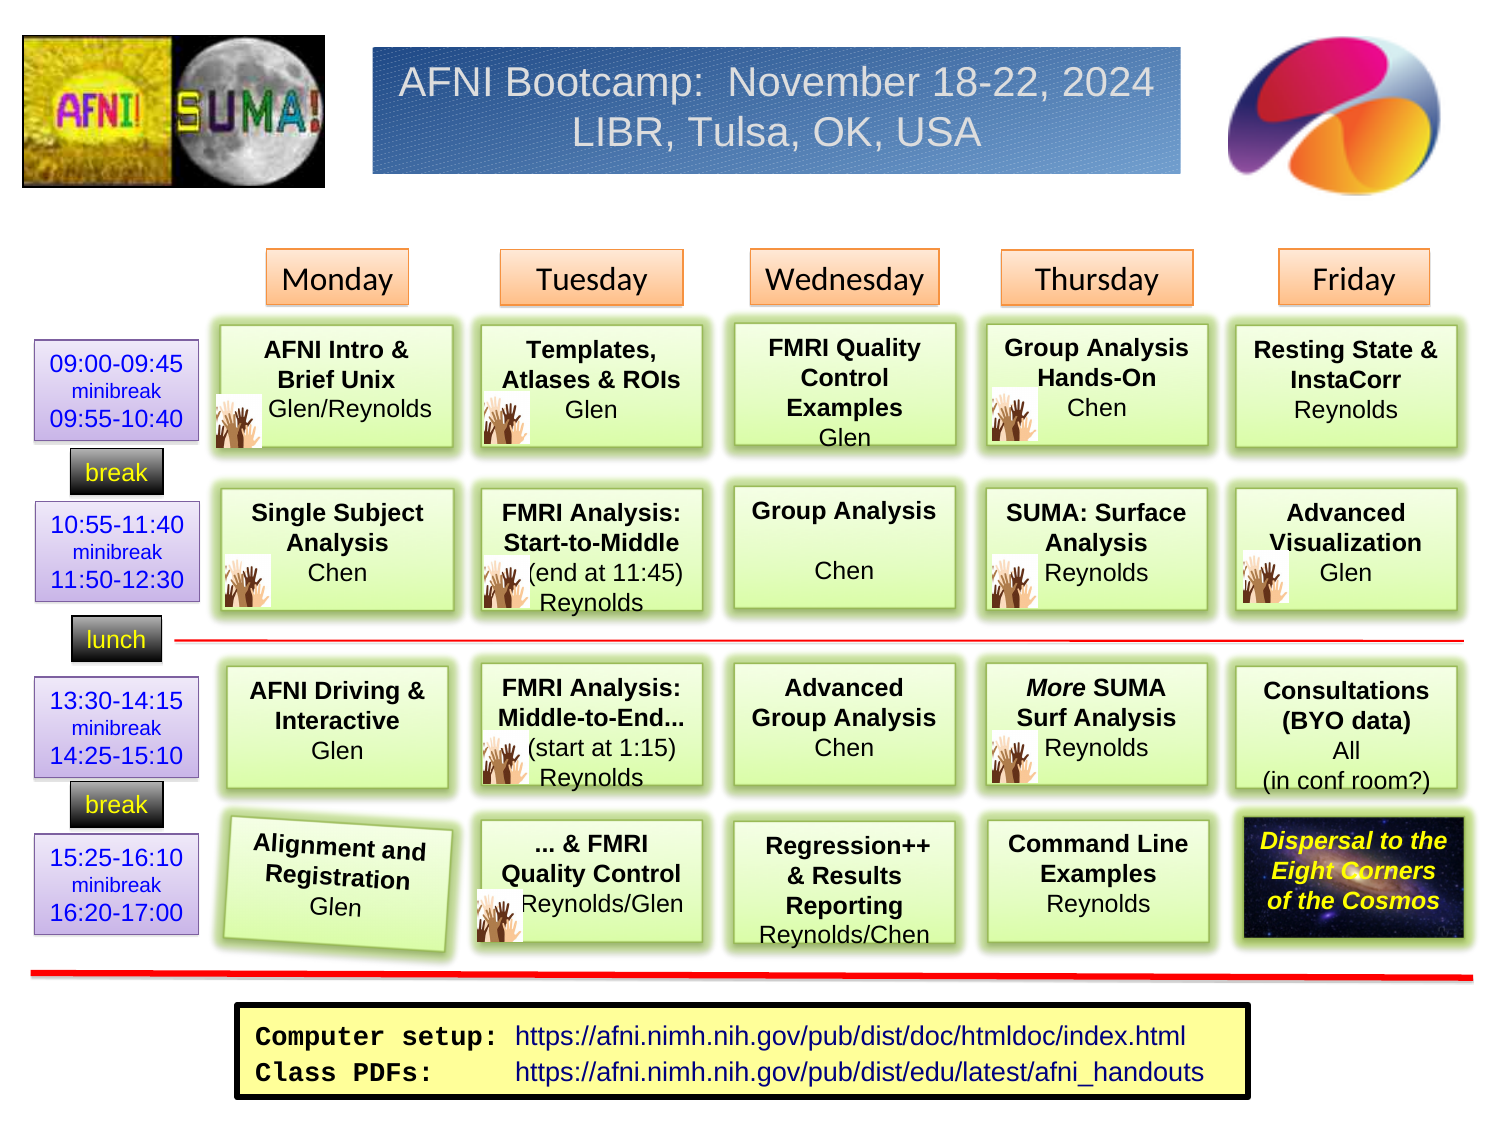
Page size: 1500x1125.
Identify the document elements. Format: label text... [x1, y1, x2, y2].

picture [197, 642, 1489, 971]
text_box Monday [266, 249, 409, 305]
text_box More SUMA Surf Analysis Reynolds [986, 663, 1207, 786]
text_box Regression++ & Results Reporting Reynolds/Chen [734, 821, 955, 943]
text_box Resting State & InstaCorr Reynolds [1236, 325, 1457, 447]
text_box Consultations (BYO data) All (in conf room?) [1236, 666, 1457, 789]
picture [23, 36, 324, 187]
text_box Computer setup: https://afni.nimh.nih.gov/pub/dist/doc/htmldoc/index.html Class PDFs: https://afni.nimh.nih.gov/pub/dist/edu/latest/afni_handouts [237, 1004, 1249, 1098]
text_box Group Analysis Hands-On Chen [986, 324, 1208, 446]
text_box Friday [1279, 272, 1430, 304]
text_box Alignment and Registration Glen [223, 816, 452, 952]
text_box break [70, 448, 163, 495]
text_box ... & FMRI Quality Control Reynolds/Glen [481, 820, 702, 942]
text_box Advanced Group Analysis Chen [734, 664, 955, 786]
picture [194, 302, 1482, 639]
text_box FMRI Analysis: Start-to-Middle (end at 11:45) Reynolds [481, 489, 702, 611]
text_box Group Analysis Chen [734, 486, 955, 609]
text_box lunch [71, 616, 162, 662]
text_box Command Line Examples Reynolds [988, 820, 1209, 942]
text_box FMRI Quality Control Examples Glen [734, 323, 956, 445]
text_box Single Subject Analysis Chen [222, 489, 454, 611]
text_box SUMA: Surface Analysis Reynolds [986, 488, 1207, 611]
text_box AFNI Intro & Brief Unix Glen/Reynolds [220, 325, 453, 447]
text_box Templates, Atlases & ROIs Glen [481, 325, 702, 447]
text_box Tuesday [500, 249, 684, 304]
text_box AFNI Driving & Interactive Glen [227, 666, 448, 789]
text_box 13:30-14:15 minibreak 14:25-15:10 [34, 677, 199, 778]
text_box AFNI Bootcamp: November 18-22, 2024 LIBR, Tulsa, OK, USA [372, 47, 1181, 174]
picture [1228, 36, 1473, 272]
text_box FMRI Analysis: Middle-to-End... (start at 1:15) Reynolds [481, 664, 702, 786]
text_box break [70, 781, 163, 827]
text_box 10:55-11:40 minibreak 11:50-12:30 [35, 501, 200, 602]
text_box Wednesday [750, 249, 940, 305]
text_box Dispersal to the Eight Corners of the Cosmos [1243, 817, 1465, 939]
text_box Thursday [1001, 249, 1193, 303]
text_box 09:00-09:45 minibreak 09:55-10:40 [34, 340, 194, 441]
text_box Advanced Visualization Glen [1236, 488, 1457, 611]
text_box 15:25-16:10 minibreak 16:20-17:00 [34, 834, 199, 935]
